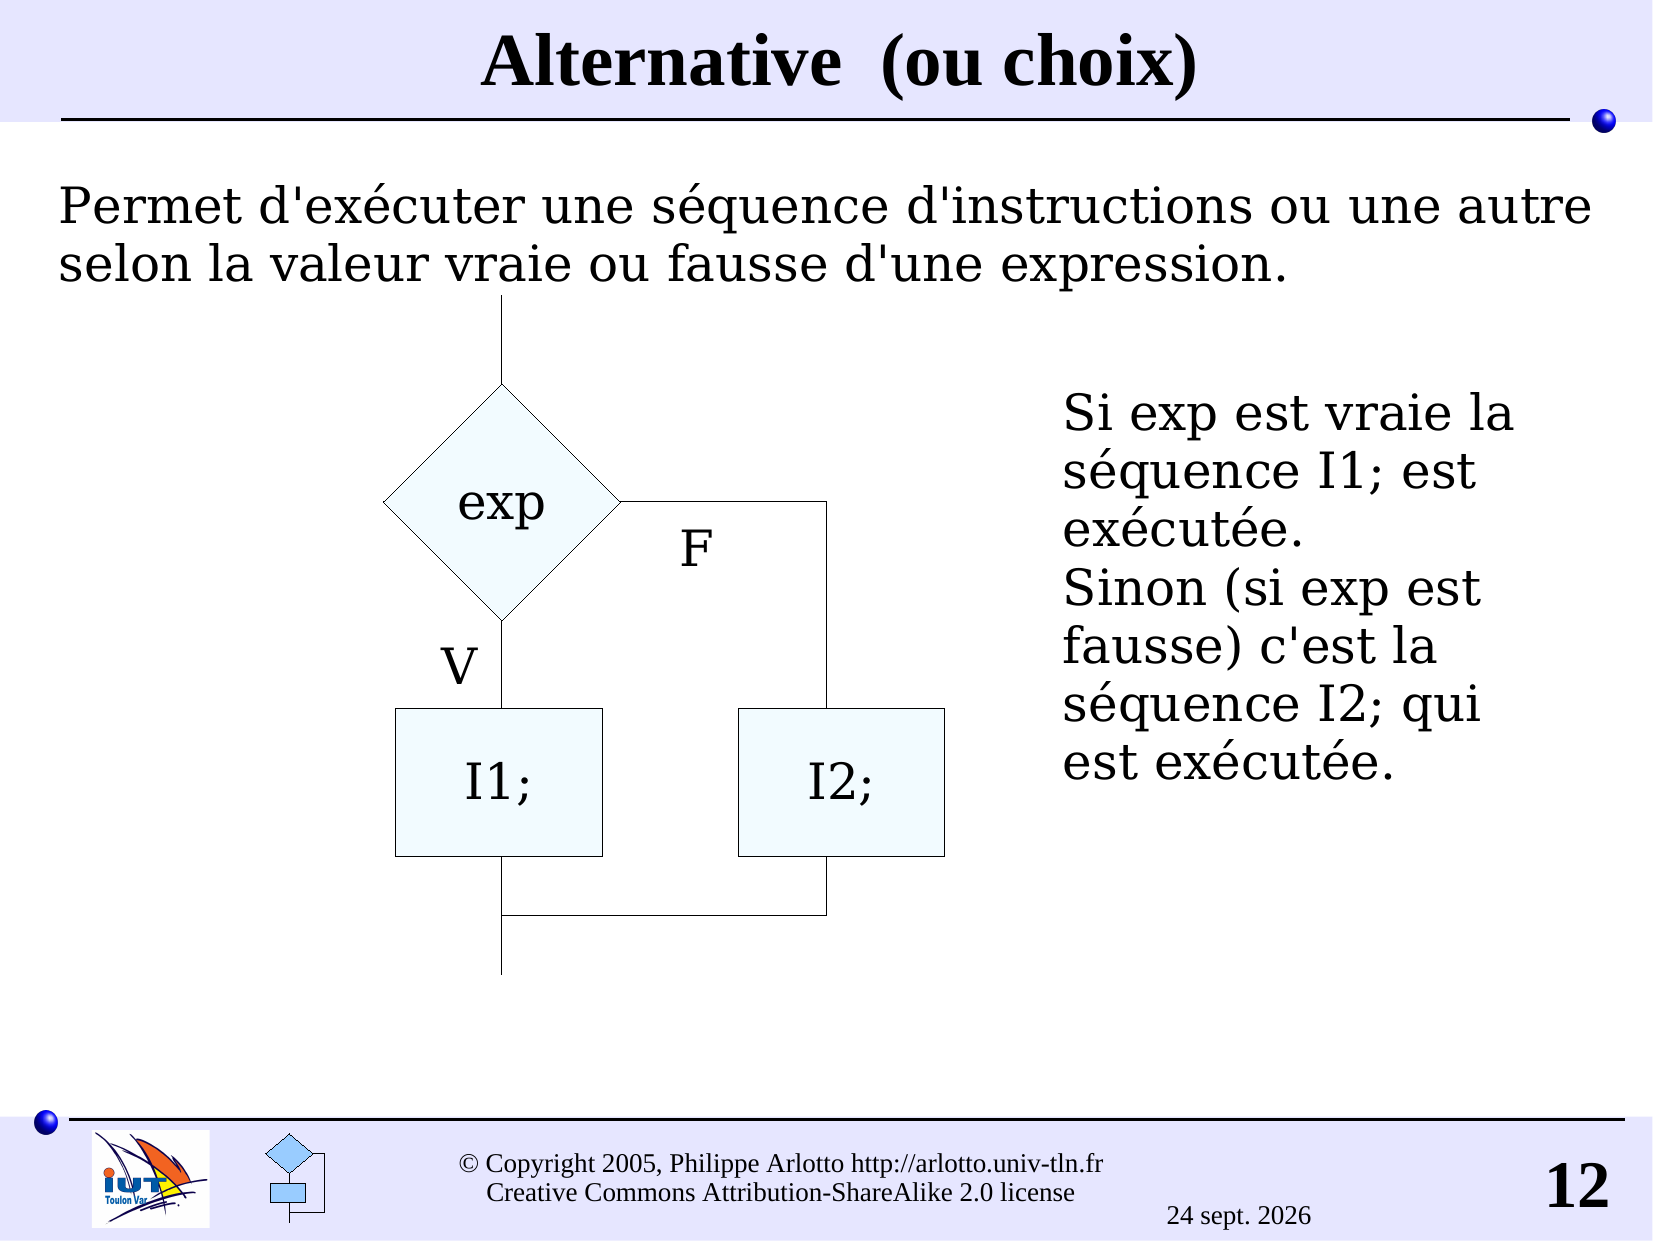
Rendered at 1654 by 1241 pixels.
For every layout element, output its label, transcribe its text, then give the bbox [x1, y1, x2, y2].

text_box Si exp est vraie la séquence I1; est exécutée. Sinon (si exp est fausse) c'est la séquence I2; qui est exécutée. [1062, 383, 1565, 792]
title Alternative (ou choix) [95, 14, 1585, 107]
text_box I1; [395, 708, 603, 857]
text_box V [441, 637, 478, 697]
text_box Permet d'exécuter une séquence d'instructions ou une autre selon la valeur vraie ou fausse d'une expression. [58, 177, 1595, 294]
text_box I2; [738, 708, 945, 857]
text_box F [679, 519, 714, 578]
text_box exp [383, 383, 621, 621]
